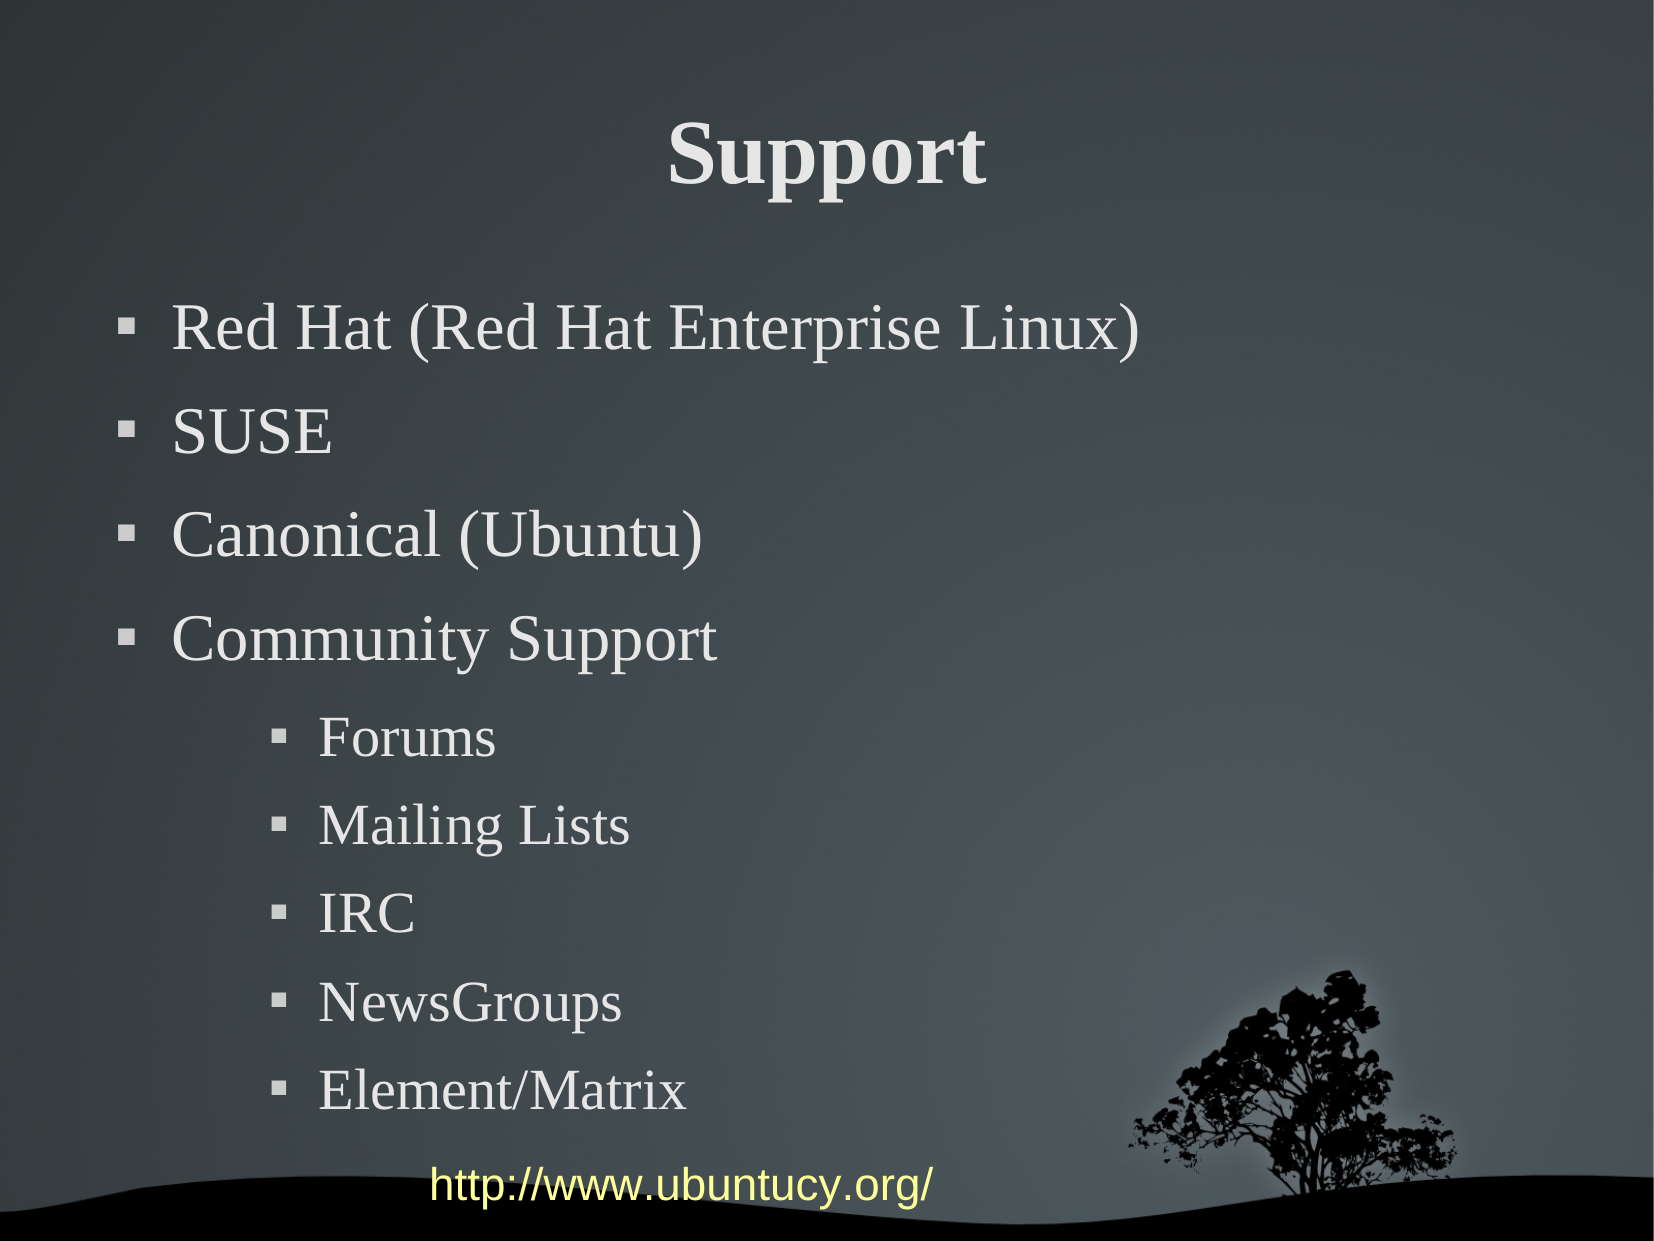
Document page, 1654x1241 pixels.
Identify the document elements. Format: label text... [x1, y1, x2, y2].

list Red Hat (Red Hat Enterprise Linux) SUSE Canonical (Ubuntu) Community Support Forums Mailing Lists IRC NewsGroups Element/Matrix [82, 290, 1571, 1122]
picture [0, 0, 1654, 1241]
text_box http://www.ubuntucy.org/ [414, 1151, 975, 1241]
title Support [82, 49, 1571, 257]
